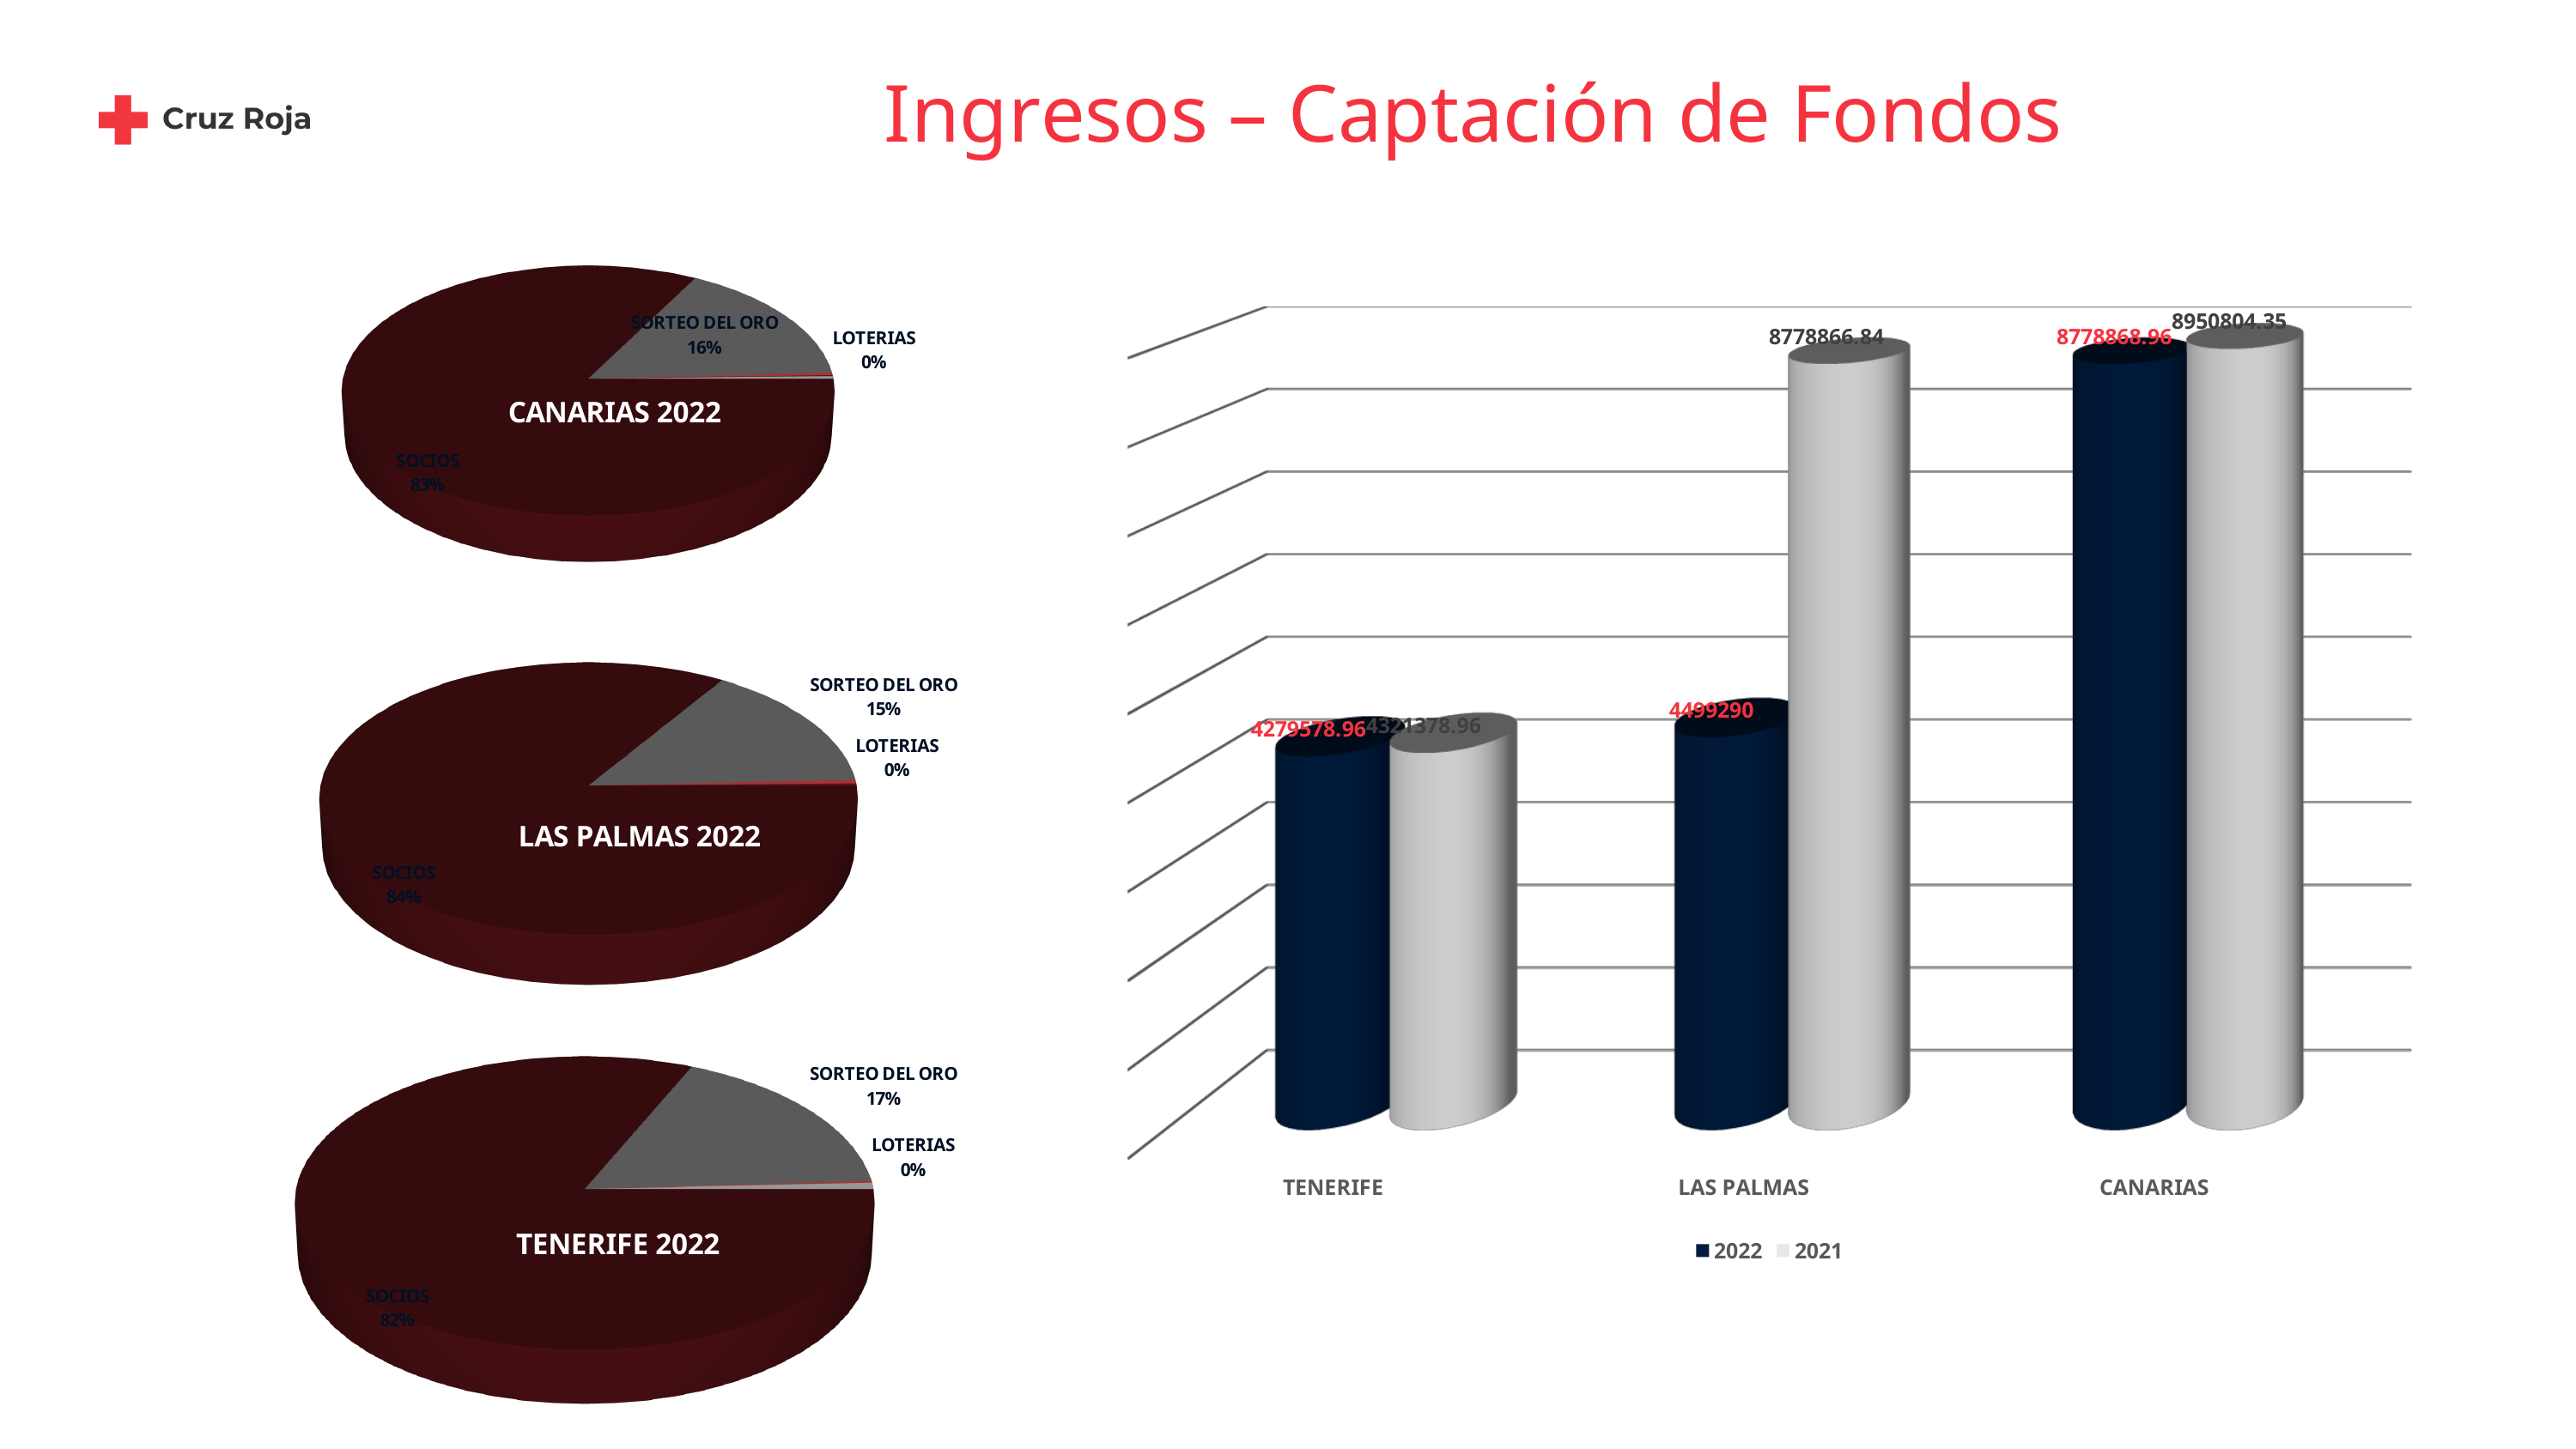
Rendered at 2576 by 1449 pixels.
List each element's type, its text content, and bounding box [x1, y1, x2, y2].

text_box Ingresos – Captación de Fondos [871, 75, 2501, 165]
chart [250, 164, 1038, 1417]
chart [1086, 287, 2453, 1270]
